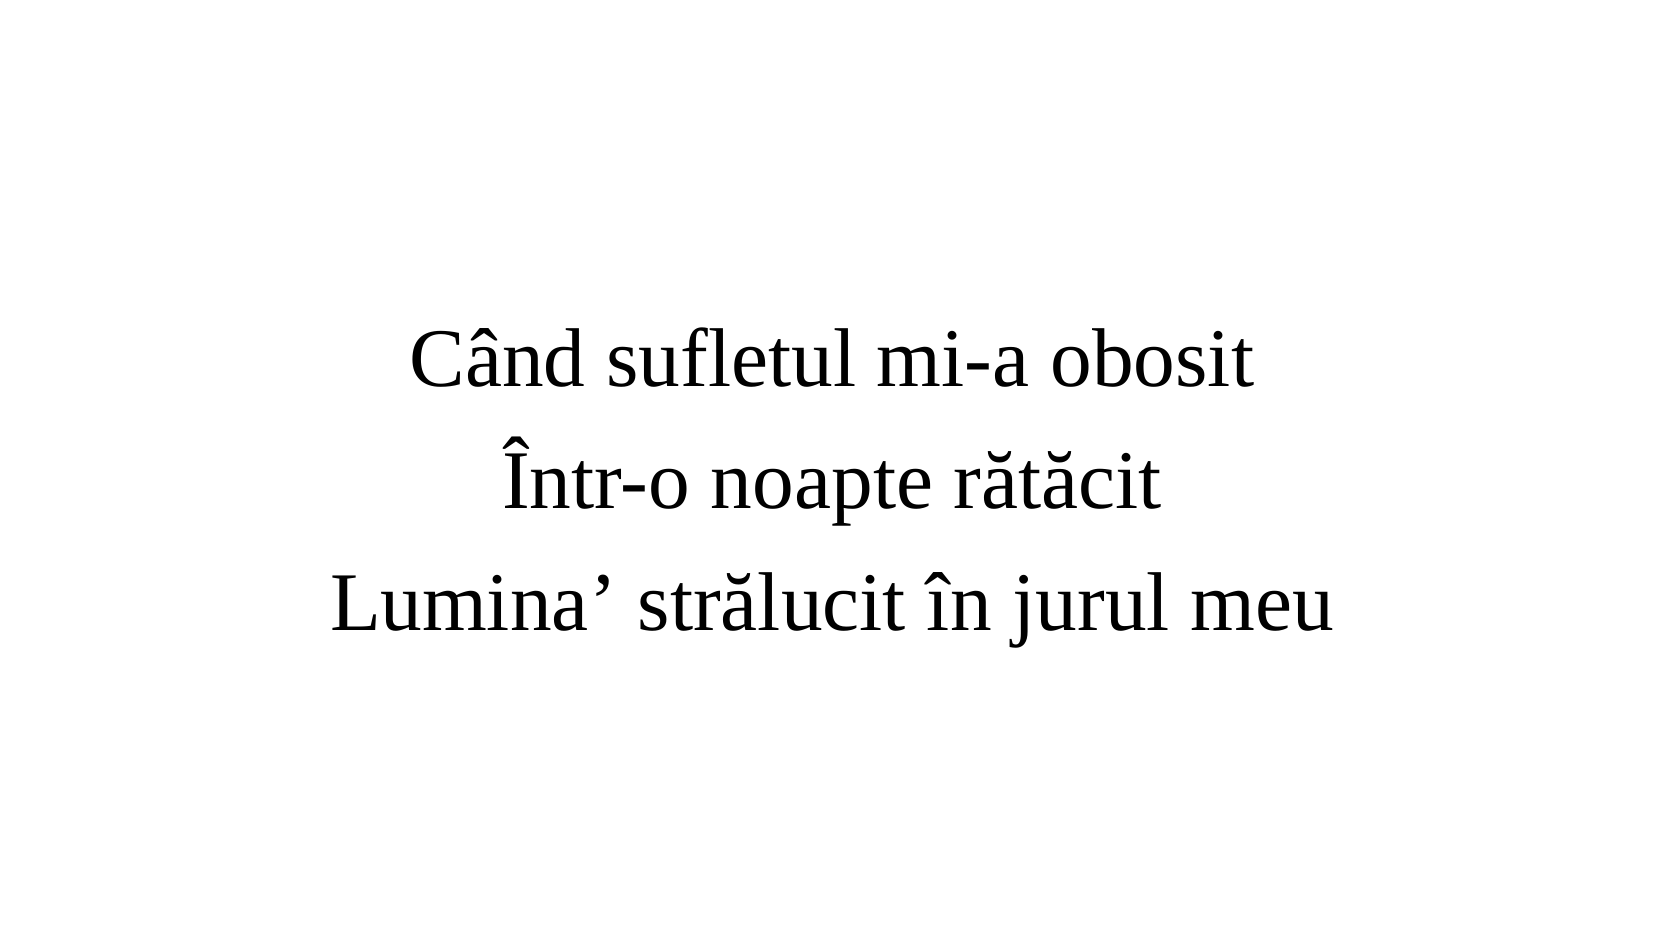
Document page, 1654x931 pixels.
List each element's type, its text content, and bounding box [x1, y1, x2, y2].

subtitle Când sufletul mi-a obosit Într-o noapte rătăcit Lumina’ strălucit în jurul meu [94, 300, 1571, 650]
